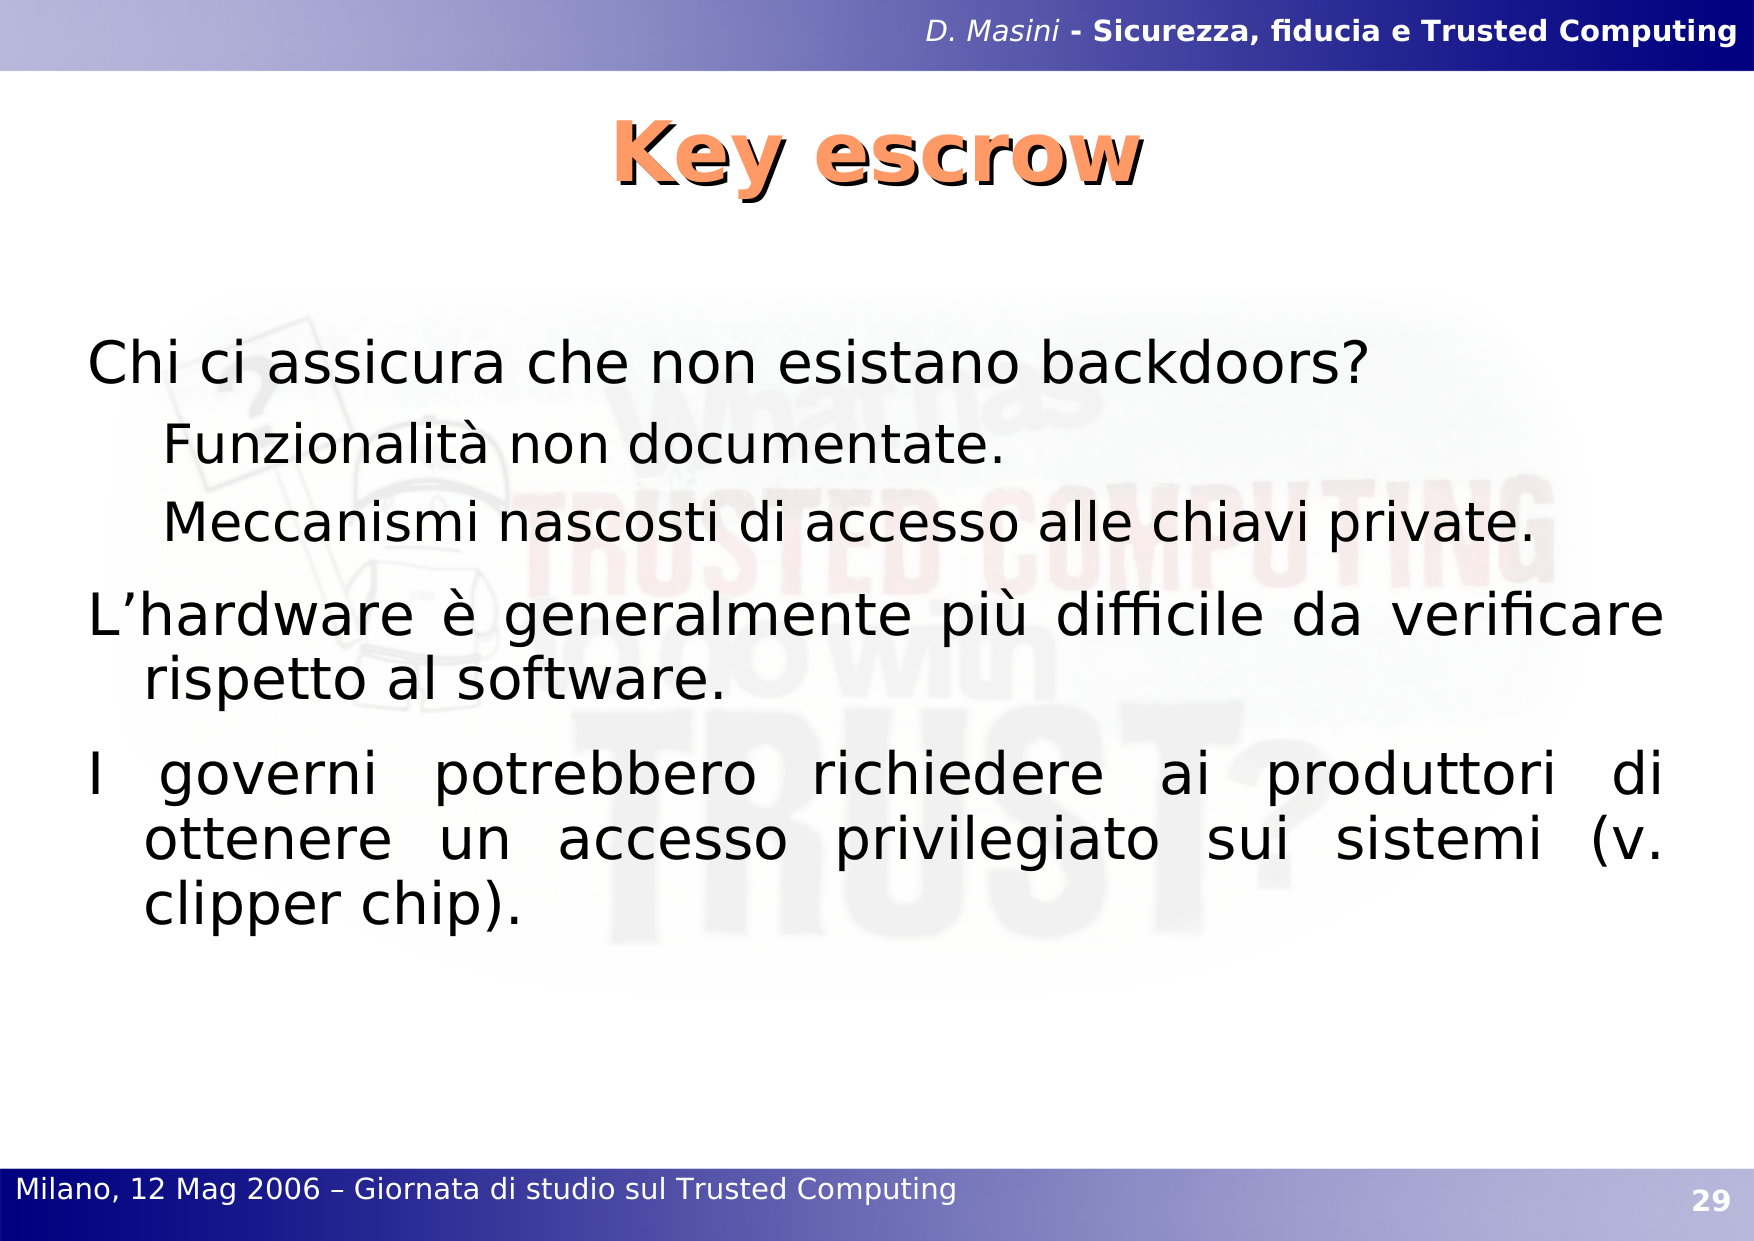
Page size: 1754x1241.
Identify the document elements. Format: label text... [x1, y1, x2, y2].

title Key escrow [87, 49, 1666, 257]
list Chi ci assicura che non esistano backdoors? Funzionalità non documentate. Meccanismi nascosti di accesso alle chiavi private. L’hardware è generalmente più difficile da verificare rispetto al software. I governi potrebbero richiedere ai produttori di ottenere un accesso privilegiato sui sistemi (v. clipper chip). [87, 332, 1666, 1142]
picture [0, 0, 1754, 1241]
text_box Milano, 12 Mag 2006 – Giornata di studio sul Trusted Computing [0, 1175, 1314, 1234]
text_box D. Masini - Sicurezza, fiducia e Trusted Computing [602, 7, 1754, 63]
text_box <numero> [1641, 1185, 1732, 1223]
